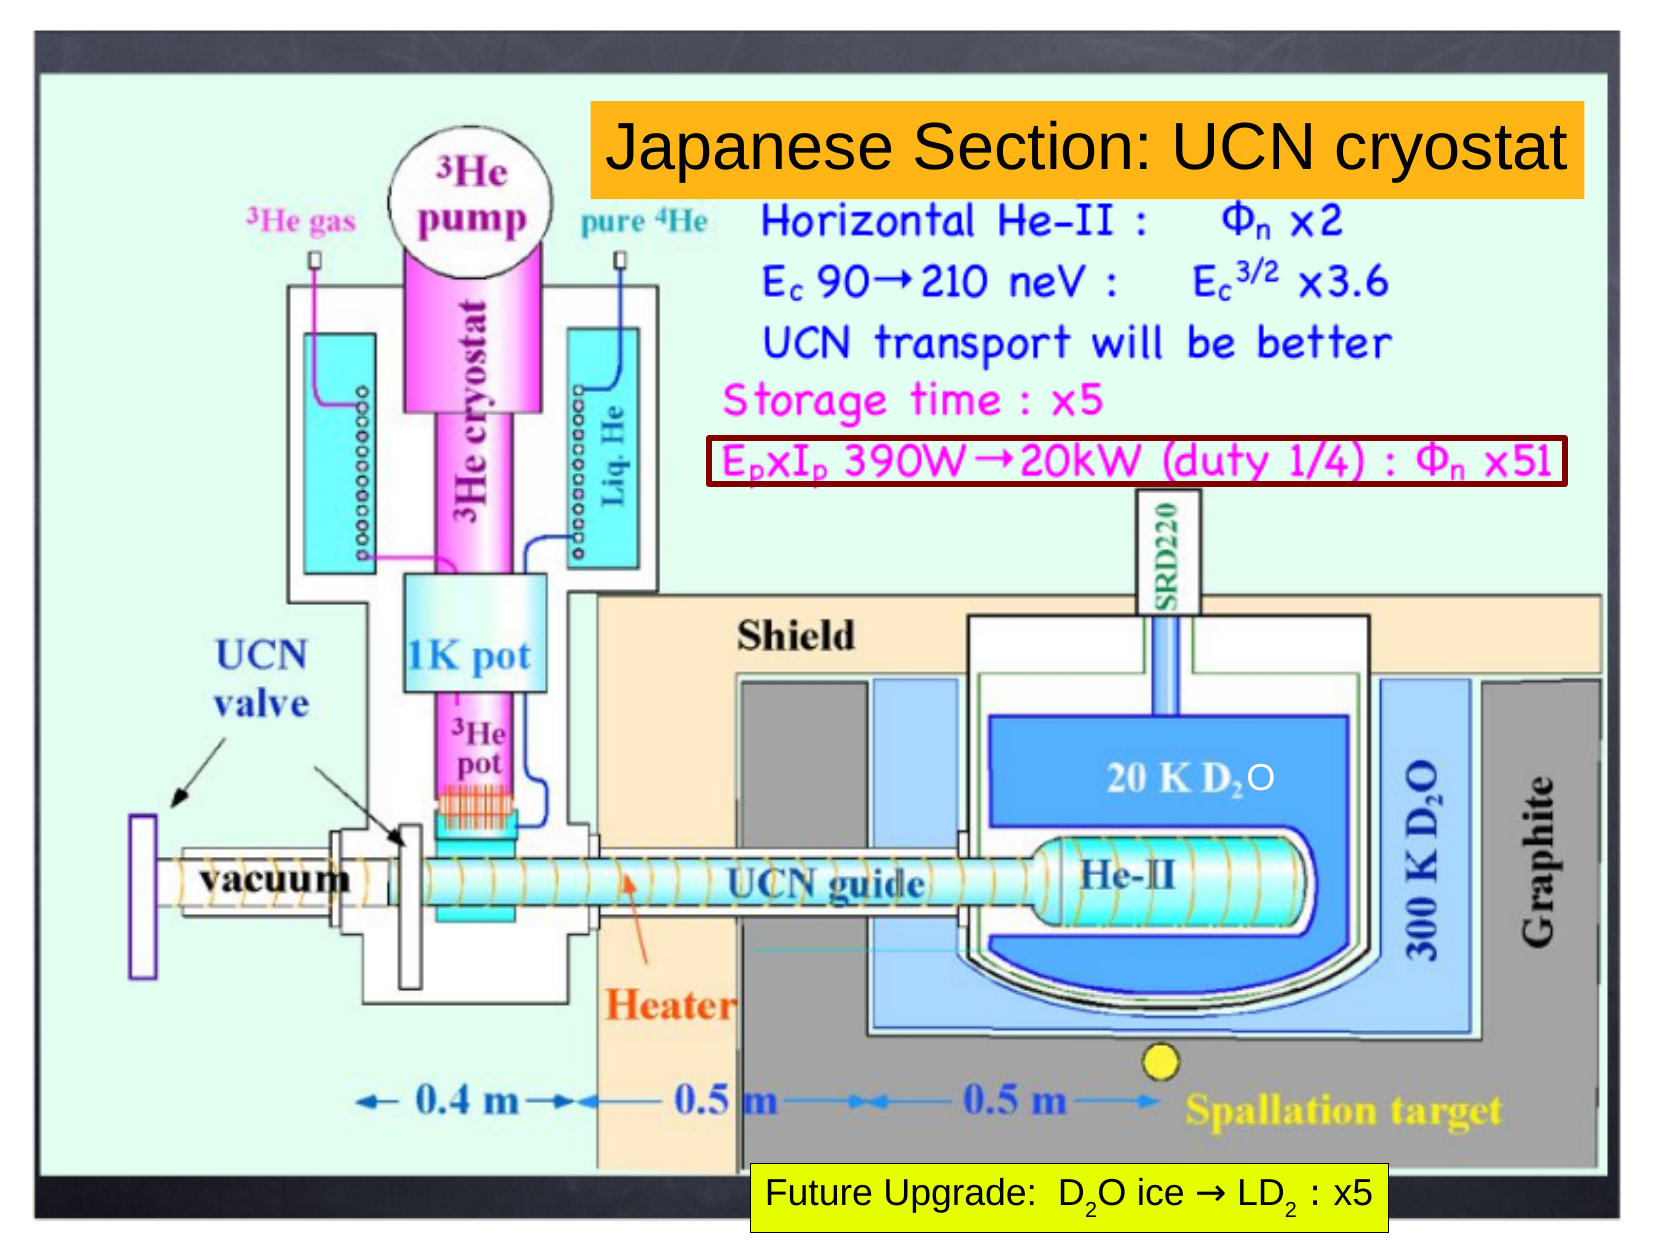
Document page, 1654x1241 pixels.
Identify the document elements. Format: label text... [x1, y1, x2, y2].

text_box O [1231, 749, 1291, 811]
text_box Japanese Section: UCN cryostat [590, 101, 1585, 200]
picture [29, 29, 1625, 1221]
text_box Future Upgrade: D2O ice → LD2 : x5 [750, 1163, 1387, 1233]
